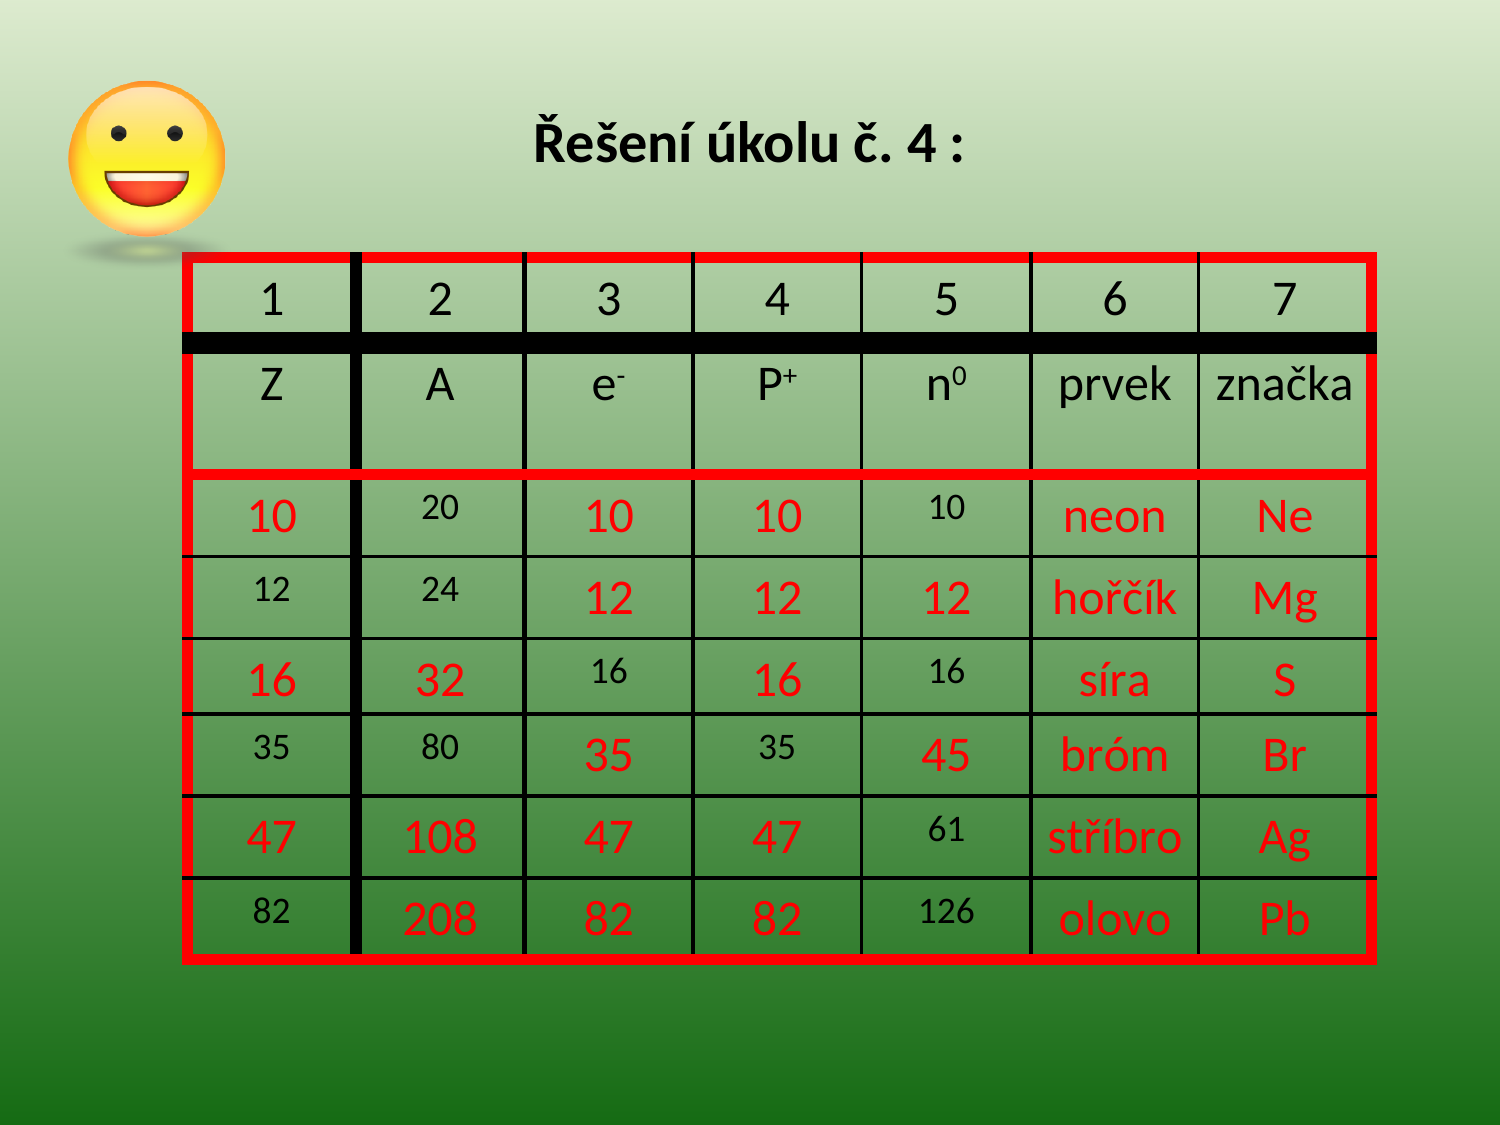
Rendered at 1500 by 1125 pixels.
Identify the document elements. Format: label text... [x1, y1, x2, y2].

table_cell 82 [527, 880, 691, 954]
table_cell 16 [695, 640, 860, 712]
table_cell 10 [527, 480, 691, 555]
table_cell 35 [695, 716, 860, 794]
table_cell hořčík [1033, 558, 1197, 637]
table_cell 10 [193, 480, 350, 555]
table_cell 12 [527, 558, 691, 637]
table_cell 20 [362, 480, 522, 555]
table_cell Z [193, 354, 350, 469]
table_header 5 [863, 263, 1029, 332]
table_cell síra [1033, 640, 1197, 712]
table_header 7 [1200, 263, 1366, 332]
title Řešení úkolu č. 4 : [75, 45, 1426, 233]
table_cell Ag [1200, 798, 1366, 876]
table_cell 47 [695, 798, 860, 876]
table_cell 12 [695, 558, 860, 637]
table_cell e- [527, 354, 691, 469]
table_cell neon [1033, 480, 1197, 555]
table_cell Ne [1200, 480, 1366, 555]
table_cell 61 [863, 798, 1029, 876]
table_header 3 [527, 263, 691, 332]
table_cell Mg [1200, 558, 1366, 637]
table_cell 10 [695, 480, 860, 555]
table_cell 82 [193, 880, 350, 954]
table_cell stříbro [1033, 798, 1197, 876]
table_cell 16 [863, 640, 1029, 712]
table_cell prvek [1033, 354, 1197, 469]
table_cell S [1200, 640, 1366, 712]
table_cell olovo [1033, 880, 1197, 954]
table_cell n0 [863, 354, 1029, 469]
table_cell 82 [695, 880, 860, 954]
table_header 6 [1033, 263, 1197, 332]
table_cell Br [1200, 716, 1366, 794]
table_cell 24 [362, 558, 522, 637]
table_header 2 [362, 263, 522, 332]
table_cell 12 [193, 558, 350, 637]
table_cell 12 [863, 558, 1029, 637]
table_cell 16 [527, 640, 691, 712]
table_cell 47 [193, 798, 350, 876]
table_cell značka [1200, 354, 1366, 469]
table_cell bróm [1033, 716, 1197, 794]
table_cell 47 [527, 798, 691, 876]
table_header 4 [695, 263, 860, 332]
table_cell 108 [362, 798, 522, 876]
table_cell 208 [362, 880, 522, 954]
table_cell 126 [863, 880, 1029, 954]
table_cell 32 [362, 640, 522, 712]
table_cell 80 [362, 716, 522, 794]
table_cell Pb [1200, 880, 1366, 954]
picture [46, 70, 247, 270]
table_cell 10 [863, 480, 1029, 555]
table_cell 35 [527, 716, 691, 794]
table_cell P+ [695, 354, 860, 469]
table_cell A [362, 354, 522, 469]
table_cell 35 [193, 716, 350, 794]
table_cell 45 [863, 716, 1029, 794]
table_cell 16 [193, 640, 350, 712]
table_header 1 [193, 263, 350, 332]
